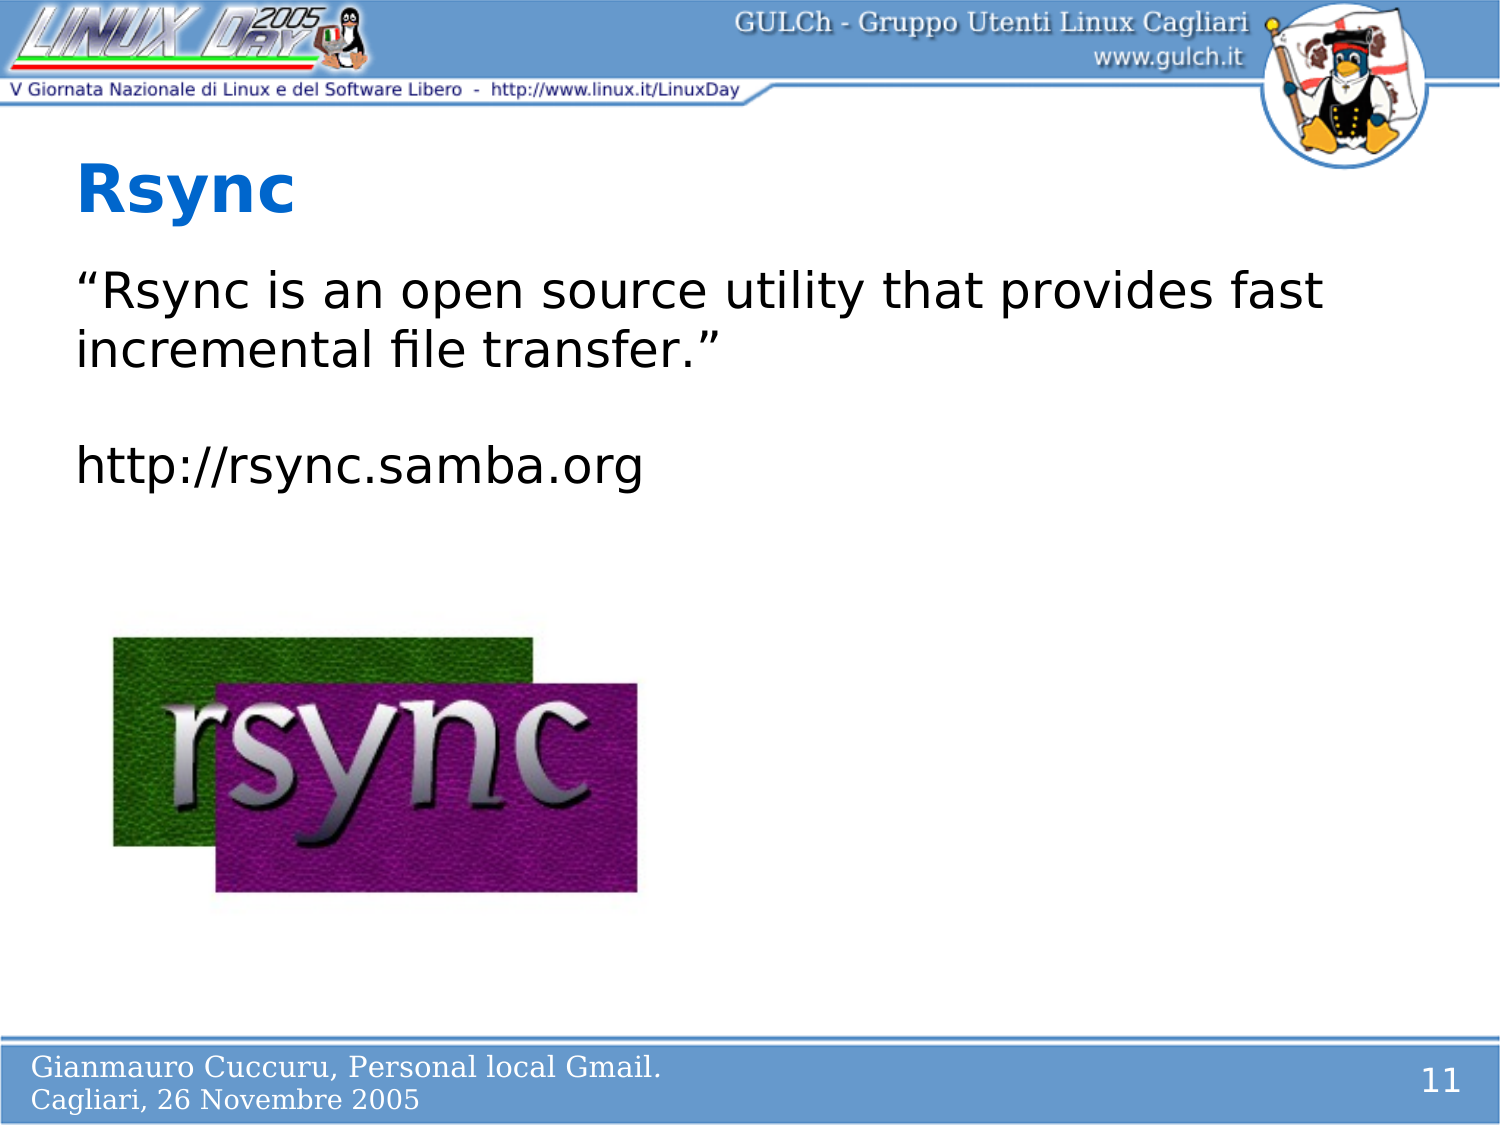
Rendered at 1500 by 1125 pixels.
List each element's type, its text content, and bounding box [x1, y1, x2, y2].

picture [0, 0, 1500, 1125]
text_box Rsync [75, 149, 297, 228]
text_box “Rsync is an open source utility that provides fast incremental file transfer.” http://rsync.samba.org [75, 262, 1426, 1013]
